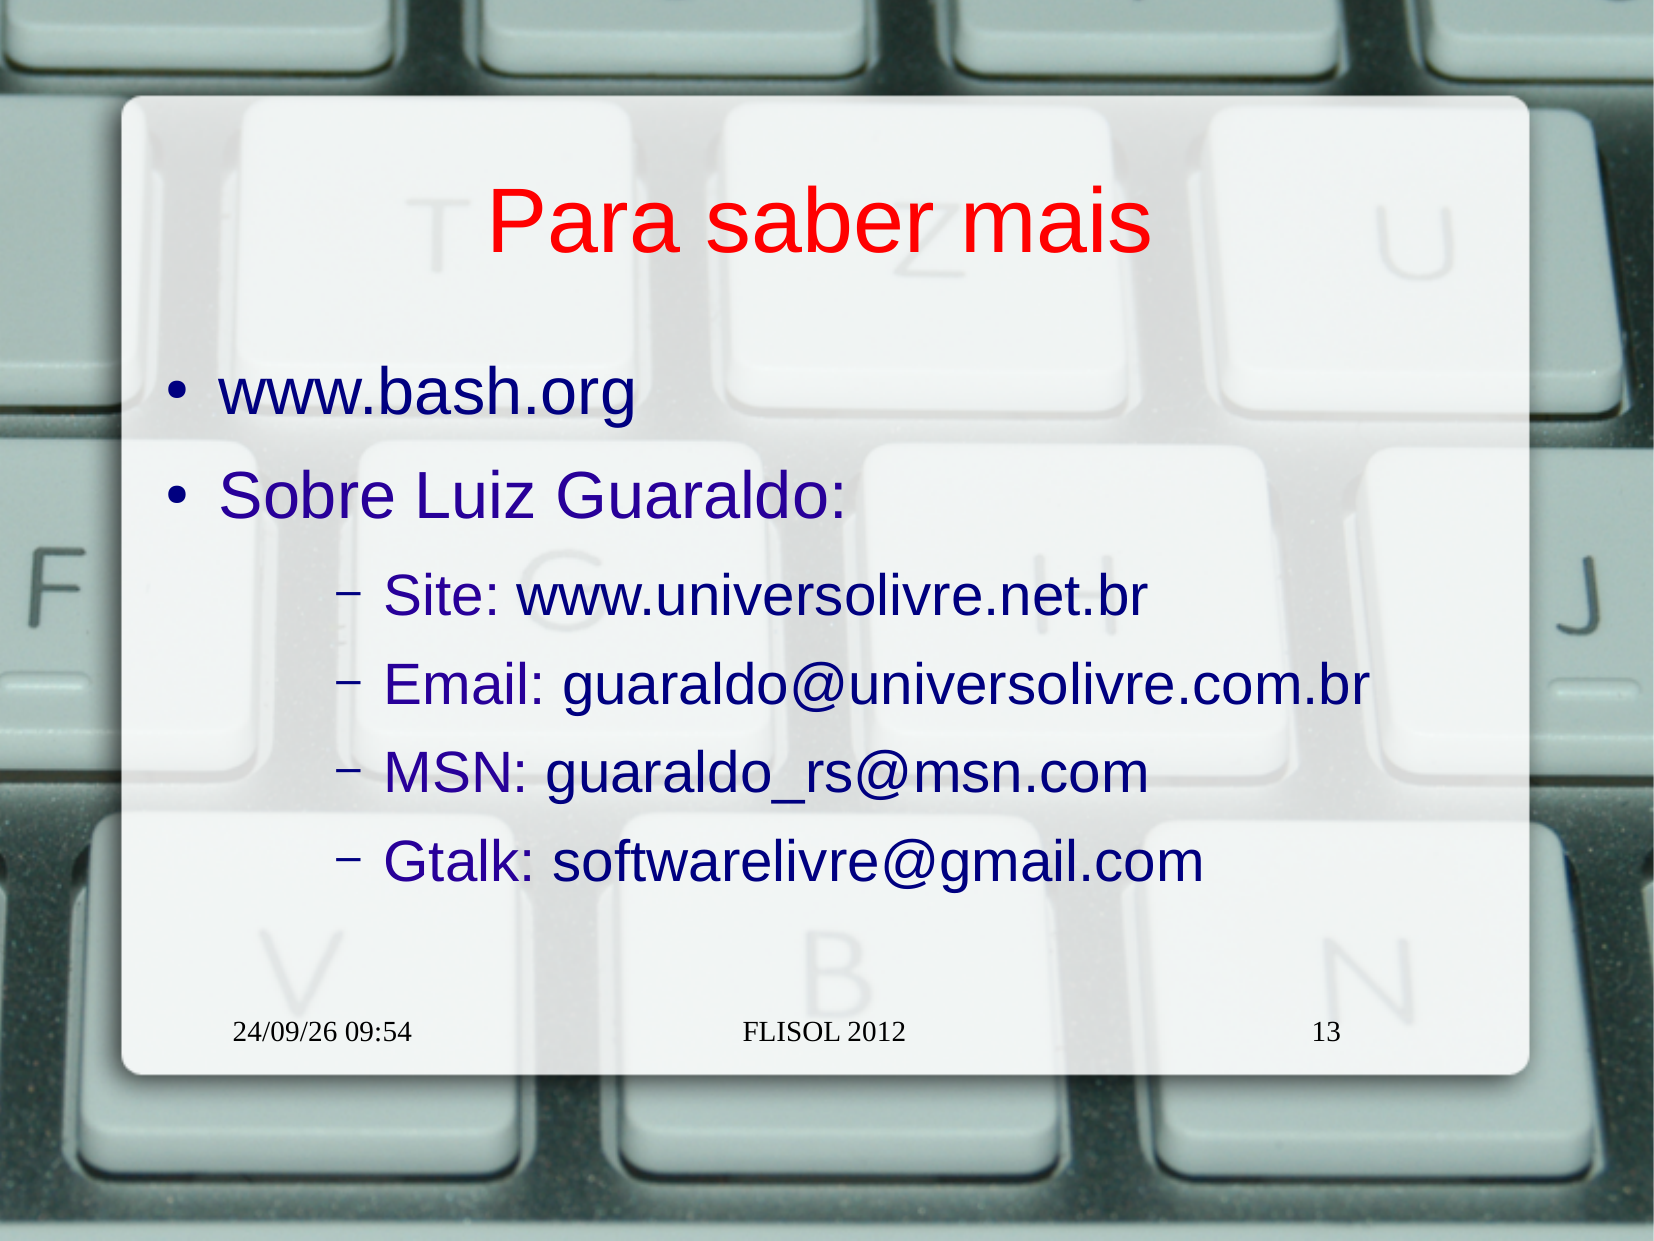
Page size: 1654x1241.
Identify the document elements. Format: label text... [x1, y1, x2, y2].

title Para saber mais [135, 117, 1506, 325]
picture [0, 0, 1654, 1241]
list www.bash.org Sobre Luiz Guaraldo: Site: www.universolivre.net.br Email: guaraldo@universolivre.com.br MSN: guaraldo_rs@msn.com Gtalk: softwarelivre@gmail.com [147, 354, 1506, 922]
